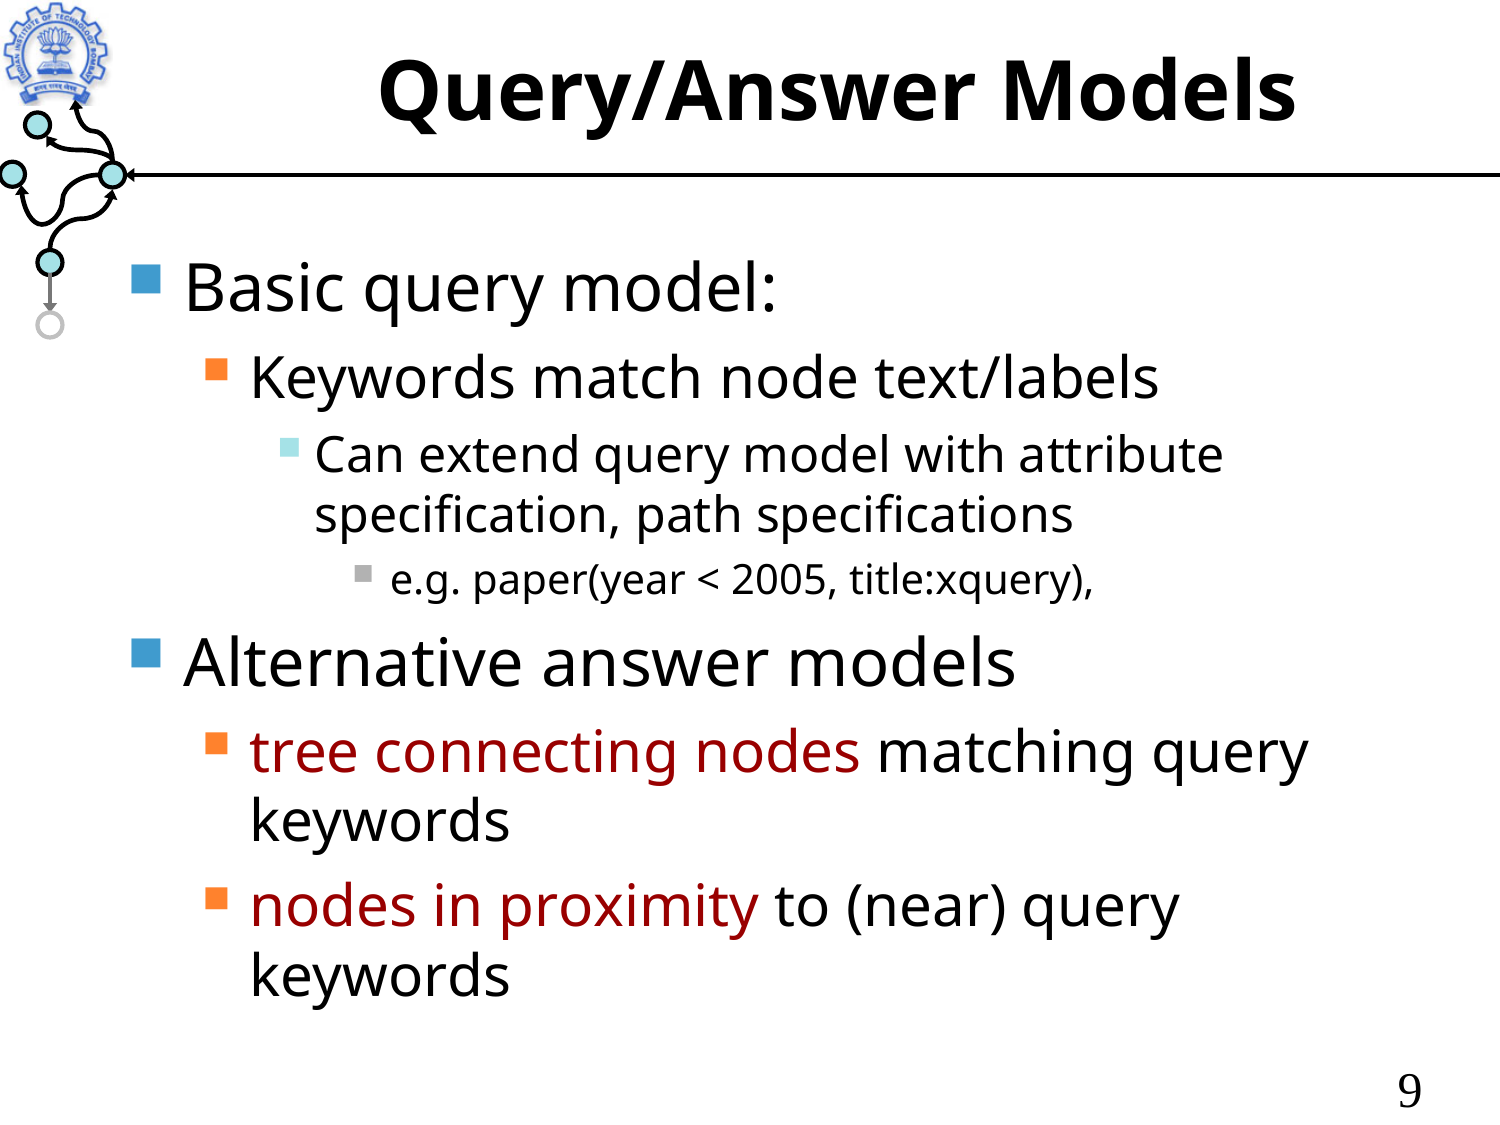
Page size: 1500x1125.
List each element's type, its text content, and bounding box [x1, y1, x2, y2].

title Query/Answer Models [200, 12, 1476, 163]
list Basic query model: Keywords match node text/labels Can extend query model with attribute specification, path specifications e.g. paper(year < 2005, title:xquery), Alternative answer models tree connecting nodes matching query keywords nodes in proximity to (near) query keywords [112, 237, 1450, 1063]
picture [0, 0, 113, 106]
